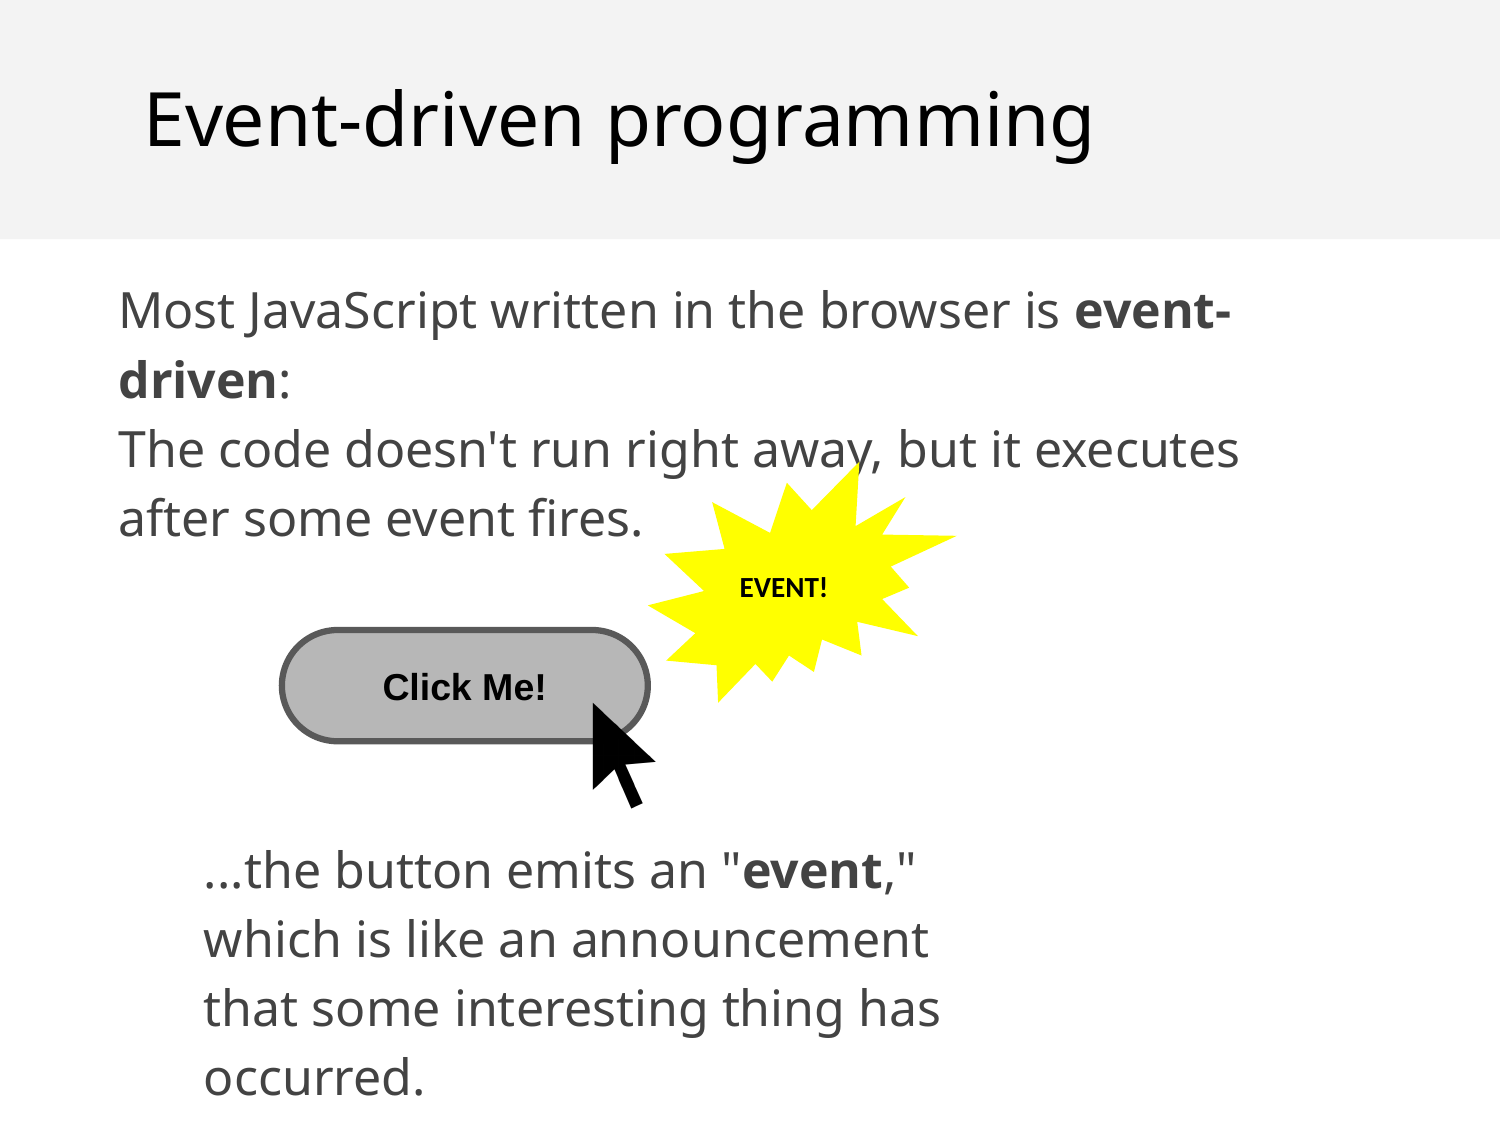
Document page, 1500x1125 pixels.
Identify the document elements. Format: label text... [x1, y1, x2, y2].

list Most JavaScript written in the browser is event-driven: The code doesn't run right away, but it executes after some event fires. [103, 255, 1347, 497]
list ...the button emits an "event," which is like an announcement that some interesting thing has occurred. [188, 814, 988, 1026]
text_box EVENT! [647, 461, 957, 703]
picture [556, 692, 682, 814]
title Event-driven programming [128, 56, 1372, 183]
text_box Click Me! [281, 630, 648, 742]
